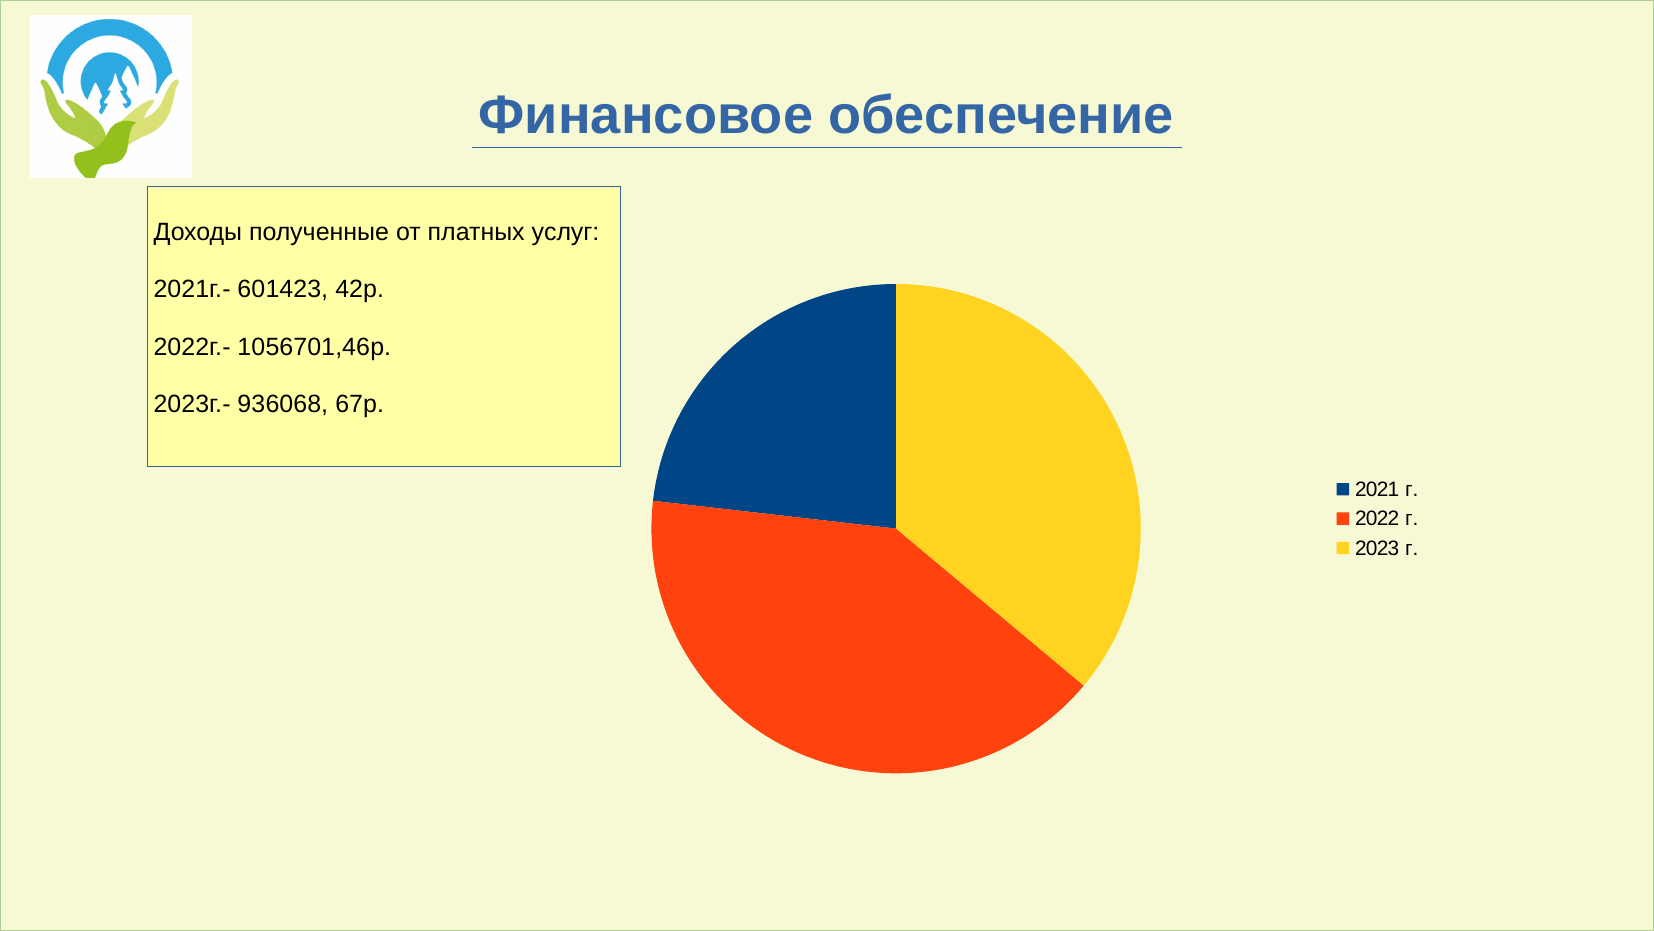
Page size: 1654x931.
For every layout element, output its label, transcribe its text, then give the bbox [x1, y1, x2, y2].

list Доходы полученные от платных услуг: 2021г.- 601423, 42р. 2022г.- 1056701,46р. 2023г.- 936068, 67р. [82, 217, 1571, 758]
picture [29, 15, 192, 178]
text_box [0, 0, 1654, 931]
chart [651, 263, 1439, 774]
title Финансовое обеспечение [82, 37, 1571, 193]
